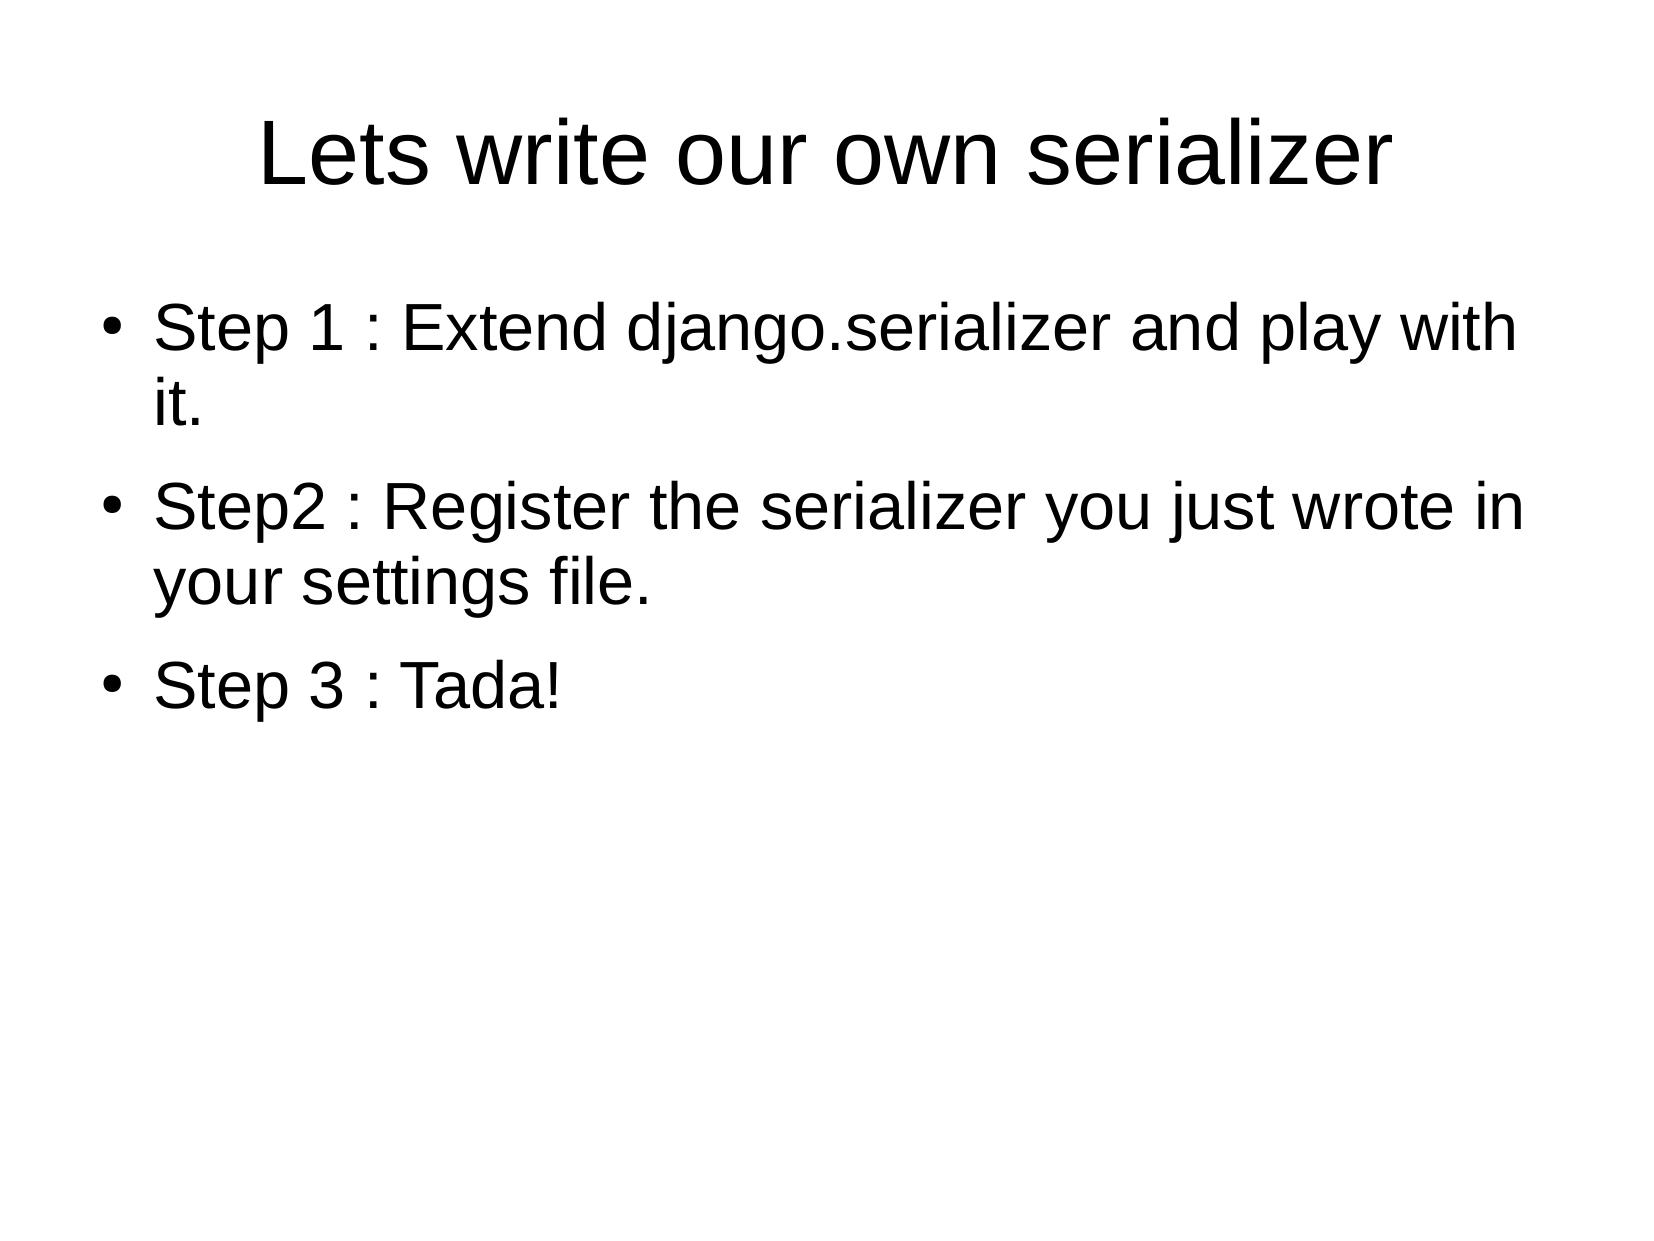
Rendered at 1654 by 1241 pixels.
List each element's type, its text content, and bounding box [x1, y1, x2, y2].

list Step 1 : Extend django.serializer and play with it. Step2 : Register the serializer you just wrote in your settings file. Step 3 : Tada! [82, 290, 1571, 1109]
title Lets write our own serializer [82, 49, 1571, 257]
